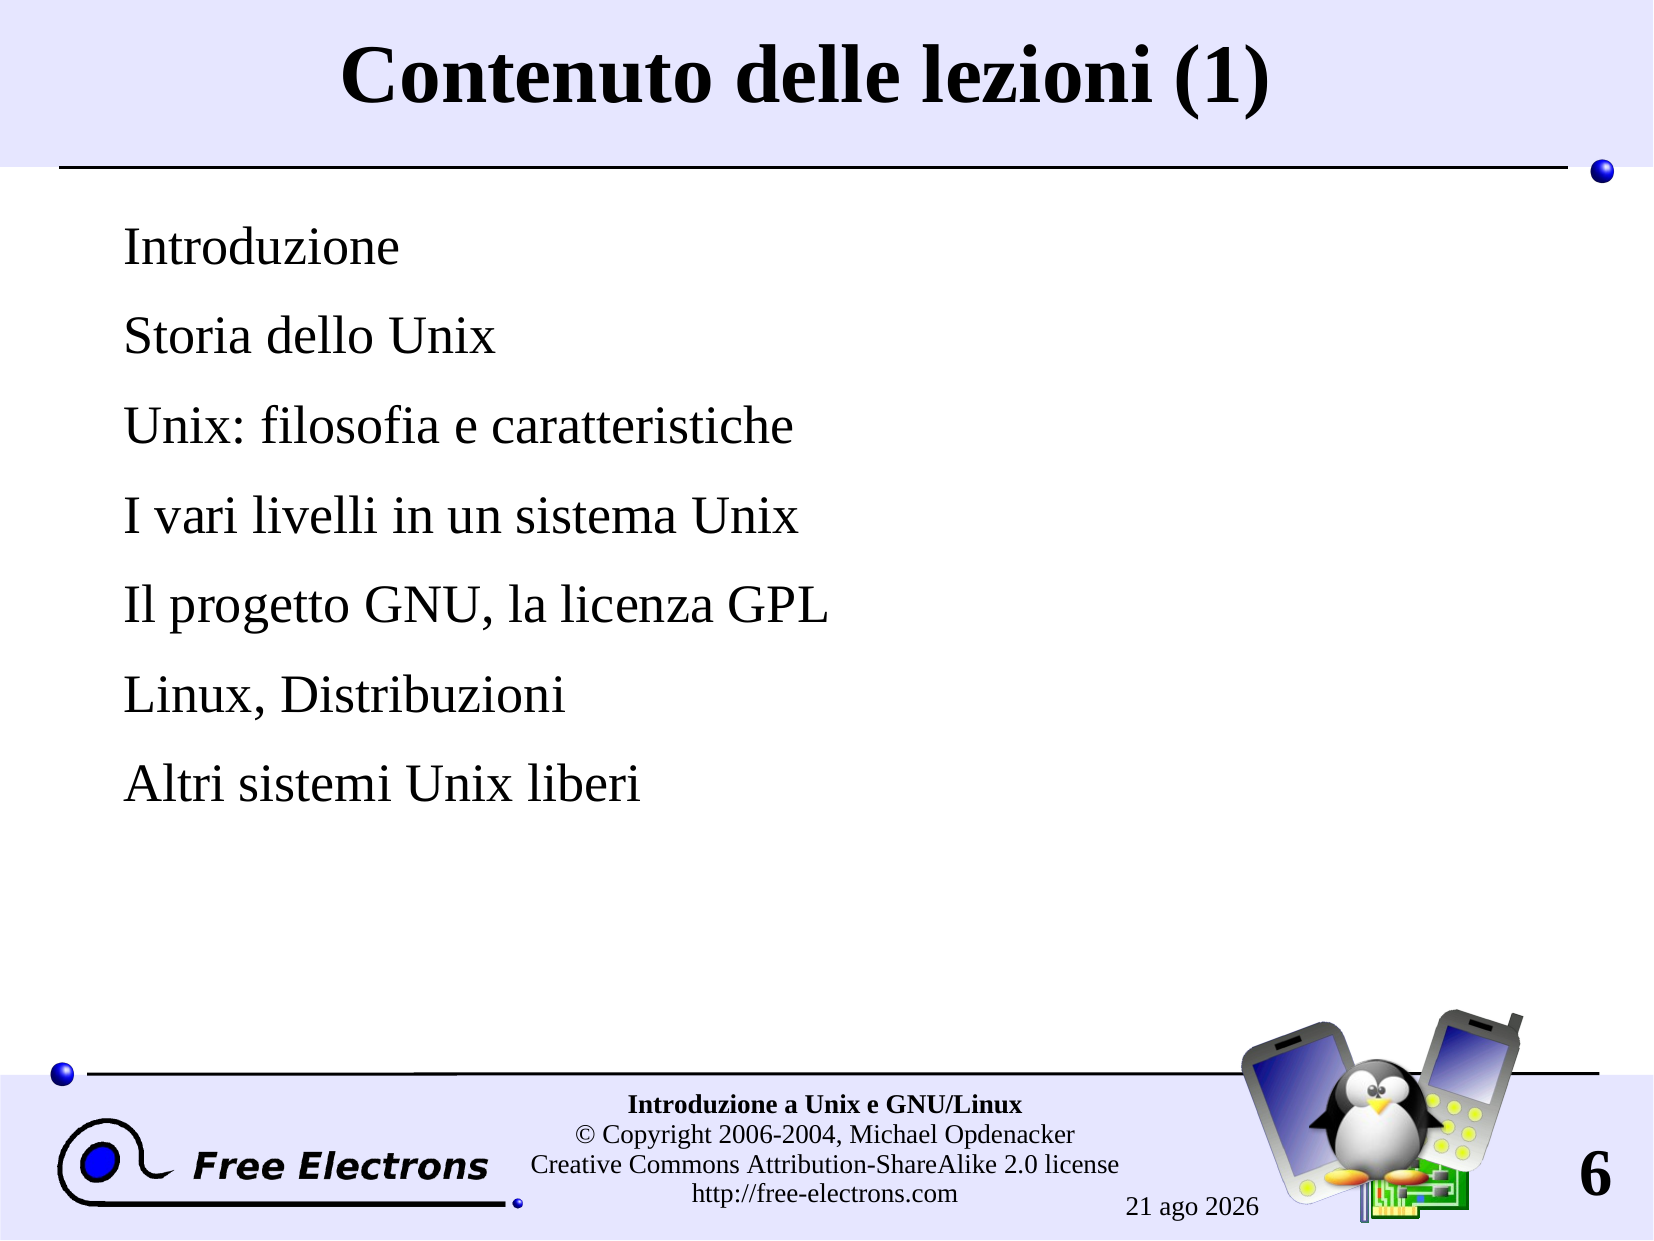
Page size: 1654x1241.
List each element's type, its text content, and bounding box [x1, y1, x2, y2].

picture [1231, 1007, 1538, 1241]
list Introduzione Storia dello Unix Unix: filosofia e caratteristiche I vari livelli in un sistema Unix Il progetto GNU, la licenza GPL Linux, Distribuzioni Altri sistemi Unix liberi [105, 216, 1518, 1066]
title Contenuto delle lezioni (1) [60, 20, 1551, 130]
picture [50, 1107, 527, 1216]
